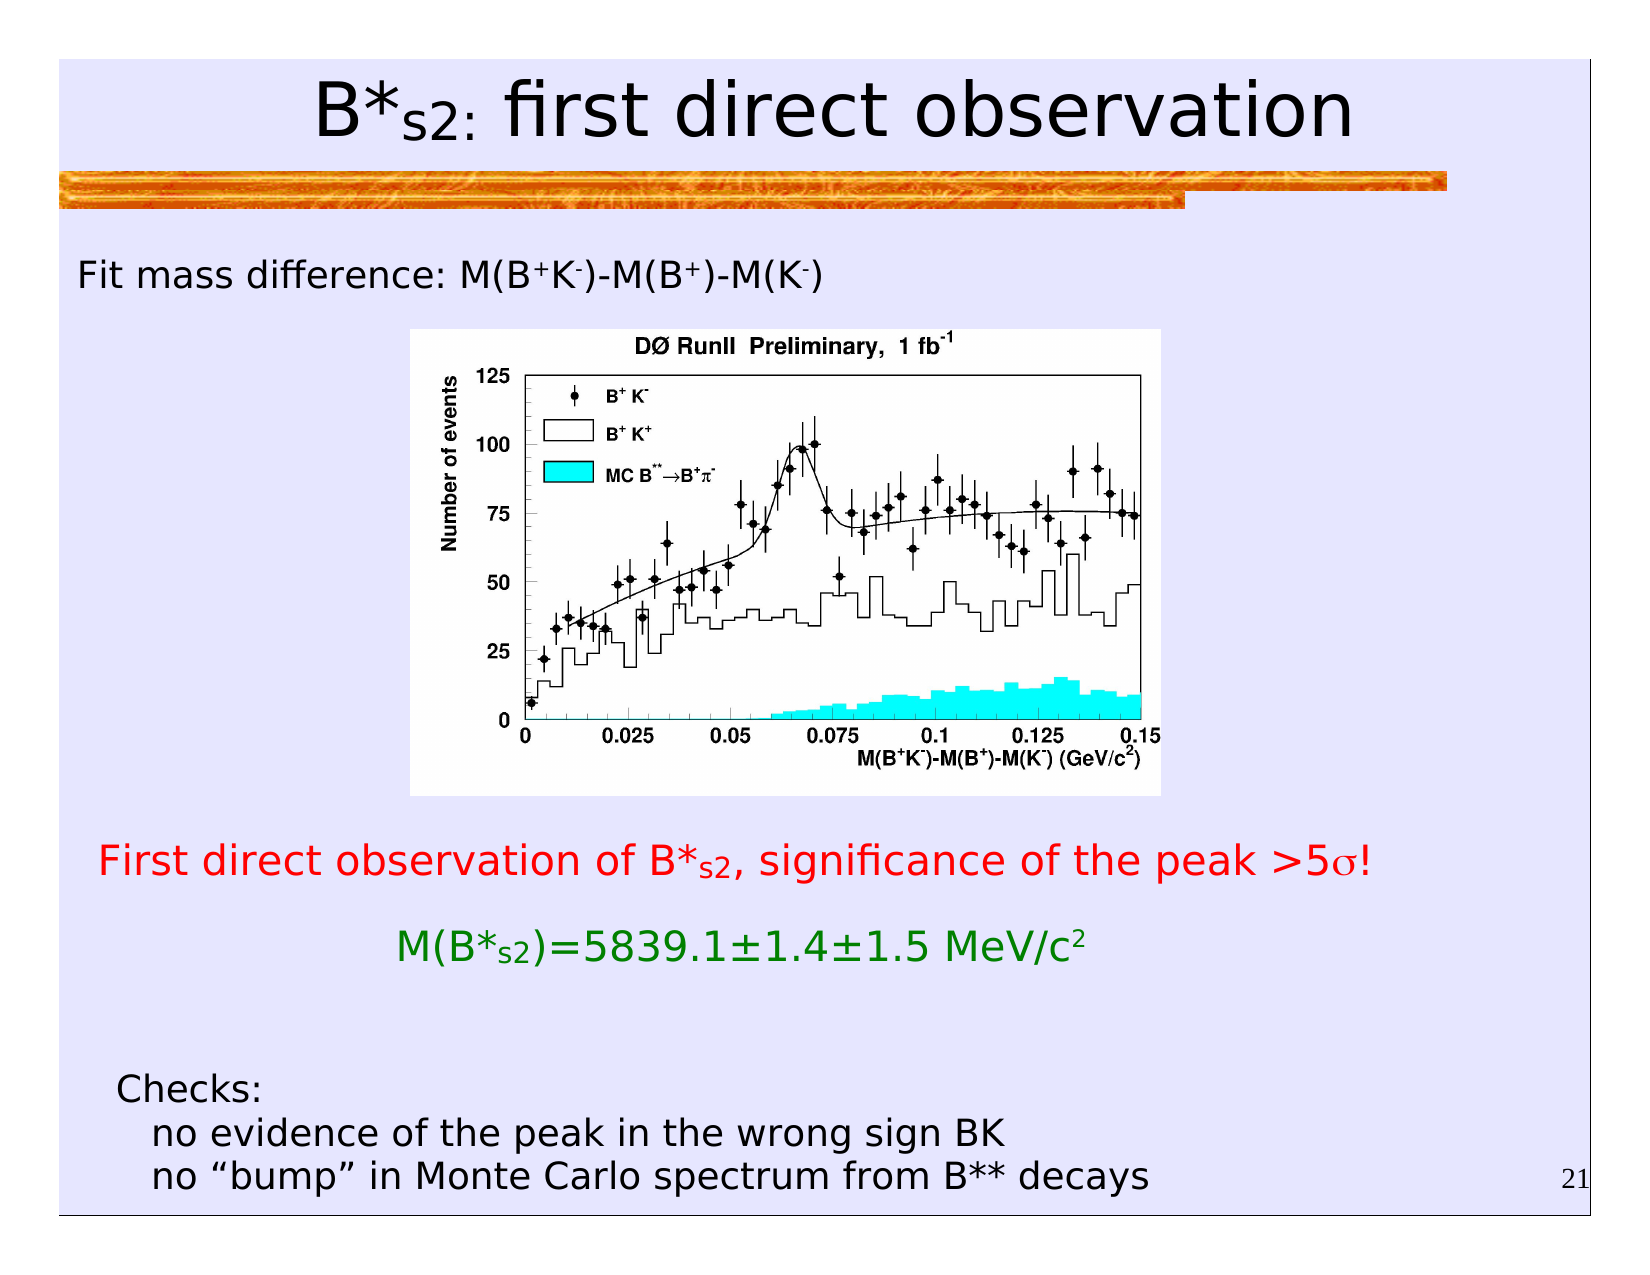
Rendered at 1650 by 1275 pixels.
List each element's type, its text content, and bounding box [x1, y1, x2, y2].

picture [59, 171, 1447, 209]
text_box First direct observation of B*s2, significance of the peak >5s! [79, 826, 1391, 910]
text_box M(B*s2)=5839.1±1.4±1.5 MeV/c2 [377, 912, 1105, 993]
text_box Checks: no evidence of the peak in the wrong sign BK no “bump” in Monte Carlo spectrum from B** decays [98, 1057, 1194, 1209]
text_box B*s2: first direct observation [297, 59, 1353, 179]
text_box Fit mass difference: M(B+K-)-M(B+)-M(K-) [59, 243, 828, 309]
picture [410, 329, 1161, 796]
